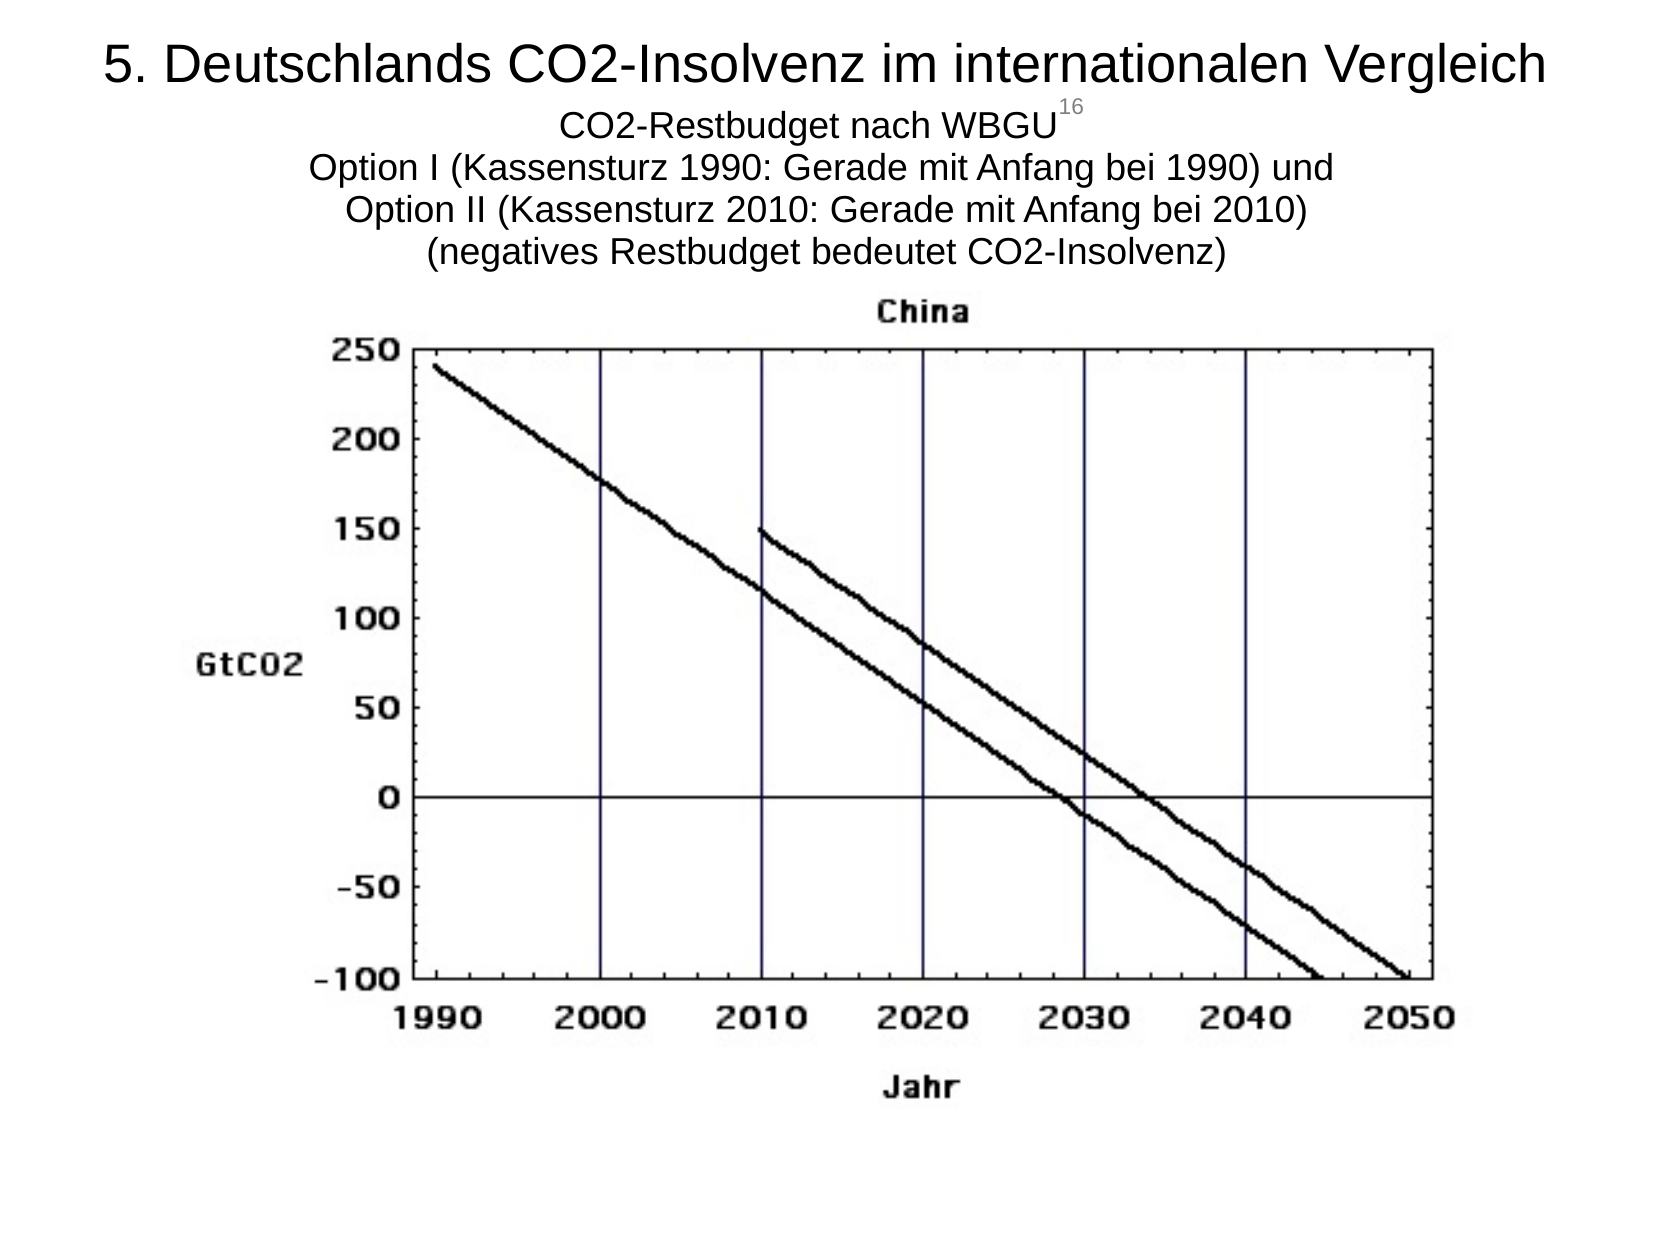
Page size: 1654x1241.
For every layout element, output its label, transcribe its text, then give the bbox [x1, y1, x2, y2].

title 5. Deutschlands CO2-Insolvenz im internationalen Vergleich CO2-Restbudget nach WBGU16 Option I (Kassensturz 1990: Gerade mit Anfang bei 1990) und Option II (Kassensturz 2010: Gerade mit Anfang bei 2010) (negatives Restbudget bedeutet CO2-Insolvenz) [82, 33, 1571, 273]
picture [162, 290, 1491, 1109]
